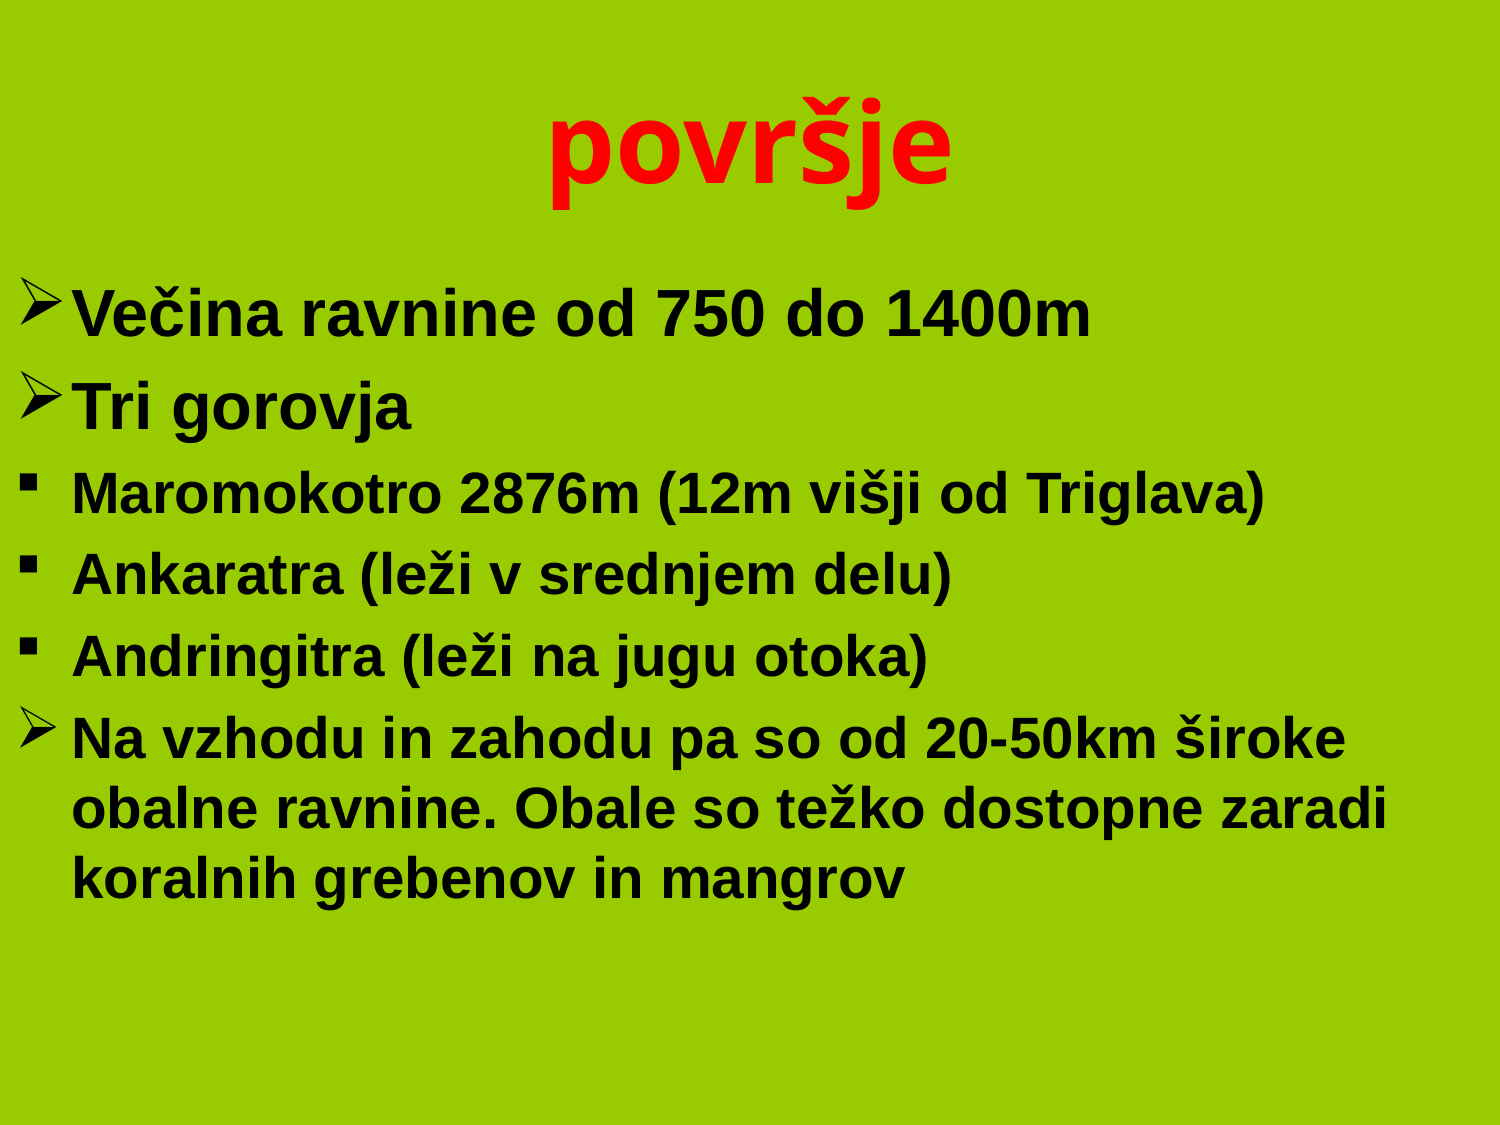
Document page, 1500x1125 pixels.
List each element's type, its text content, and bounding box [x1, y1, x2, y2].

list Večina ravnine od 750 do 1400m Tri gorovja Maromokotro 2876m (12m višji od Triglava) Ankaratra (leži v srednjem delu) Andringitra (leži na jugu otoka) Na vzhodu in zahodu pa so od 20-50km široke obalne ravnine. Obale so težko dostopne zaradi koralnih grebenov in mangrov [0, 262, 1425, 1005]
title površje [75, 45, 1425, 233]
